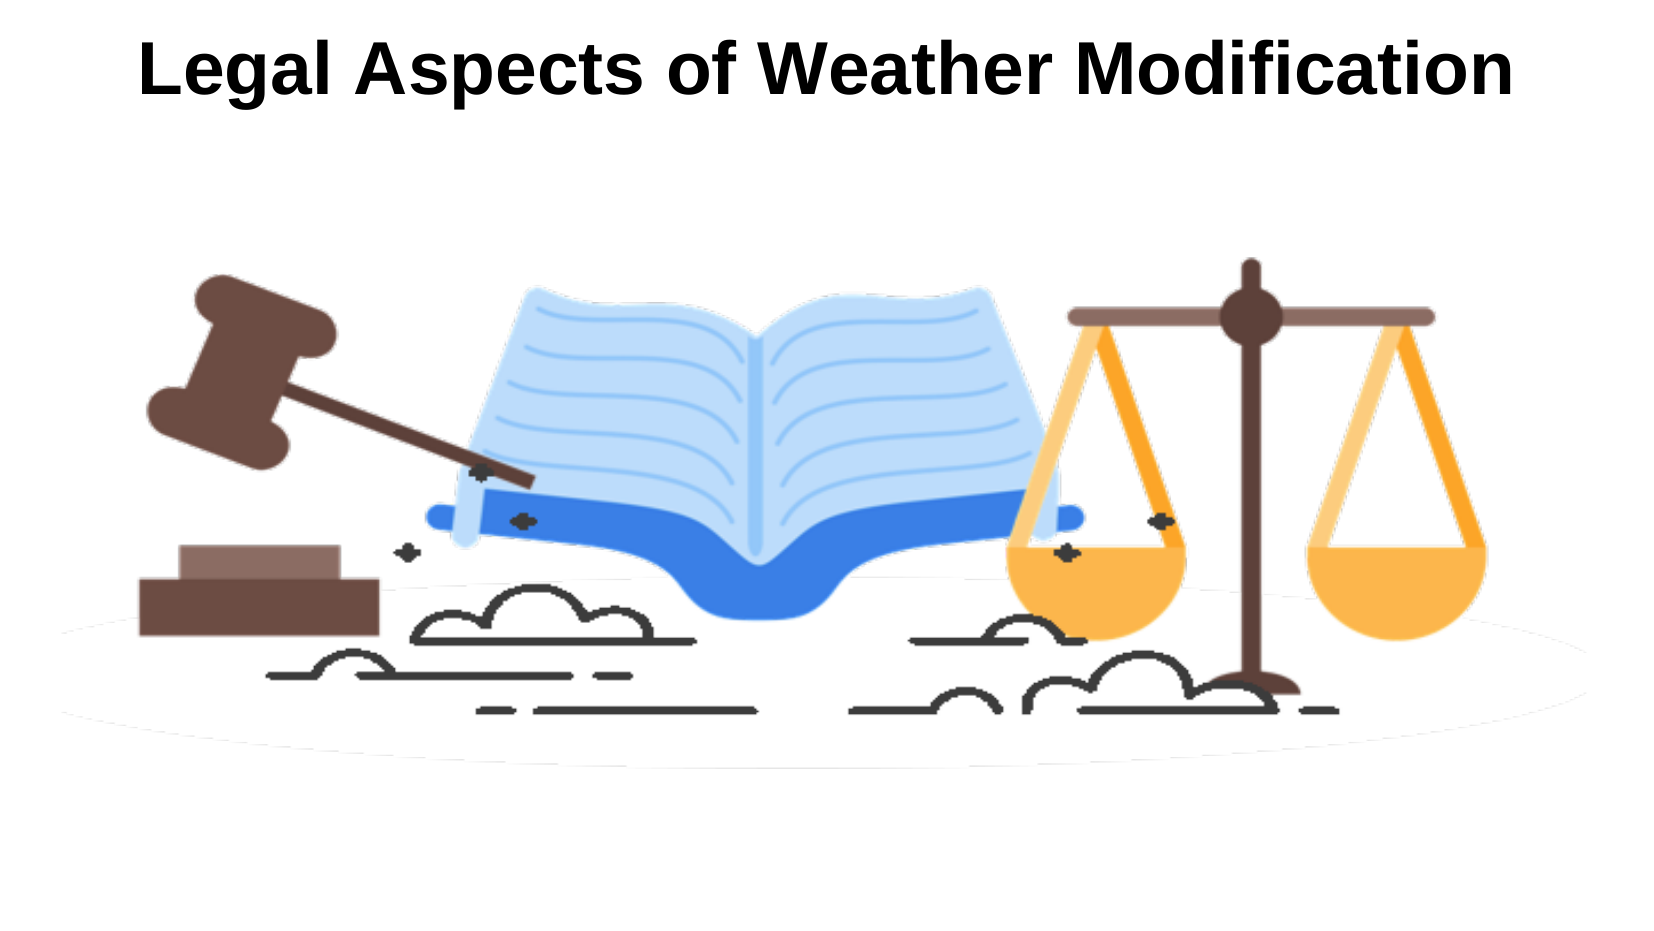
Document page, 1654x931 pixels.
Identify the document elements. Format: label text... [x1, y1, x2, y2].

title Legal Aspects of Weather Modification [0, 17, 1654, 124]
picture [61, 160, 1587, 796]
